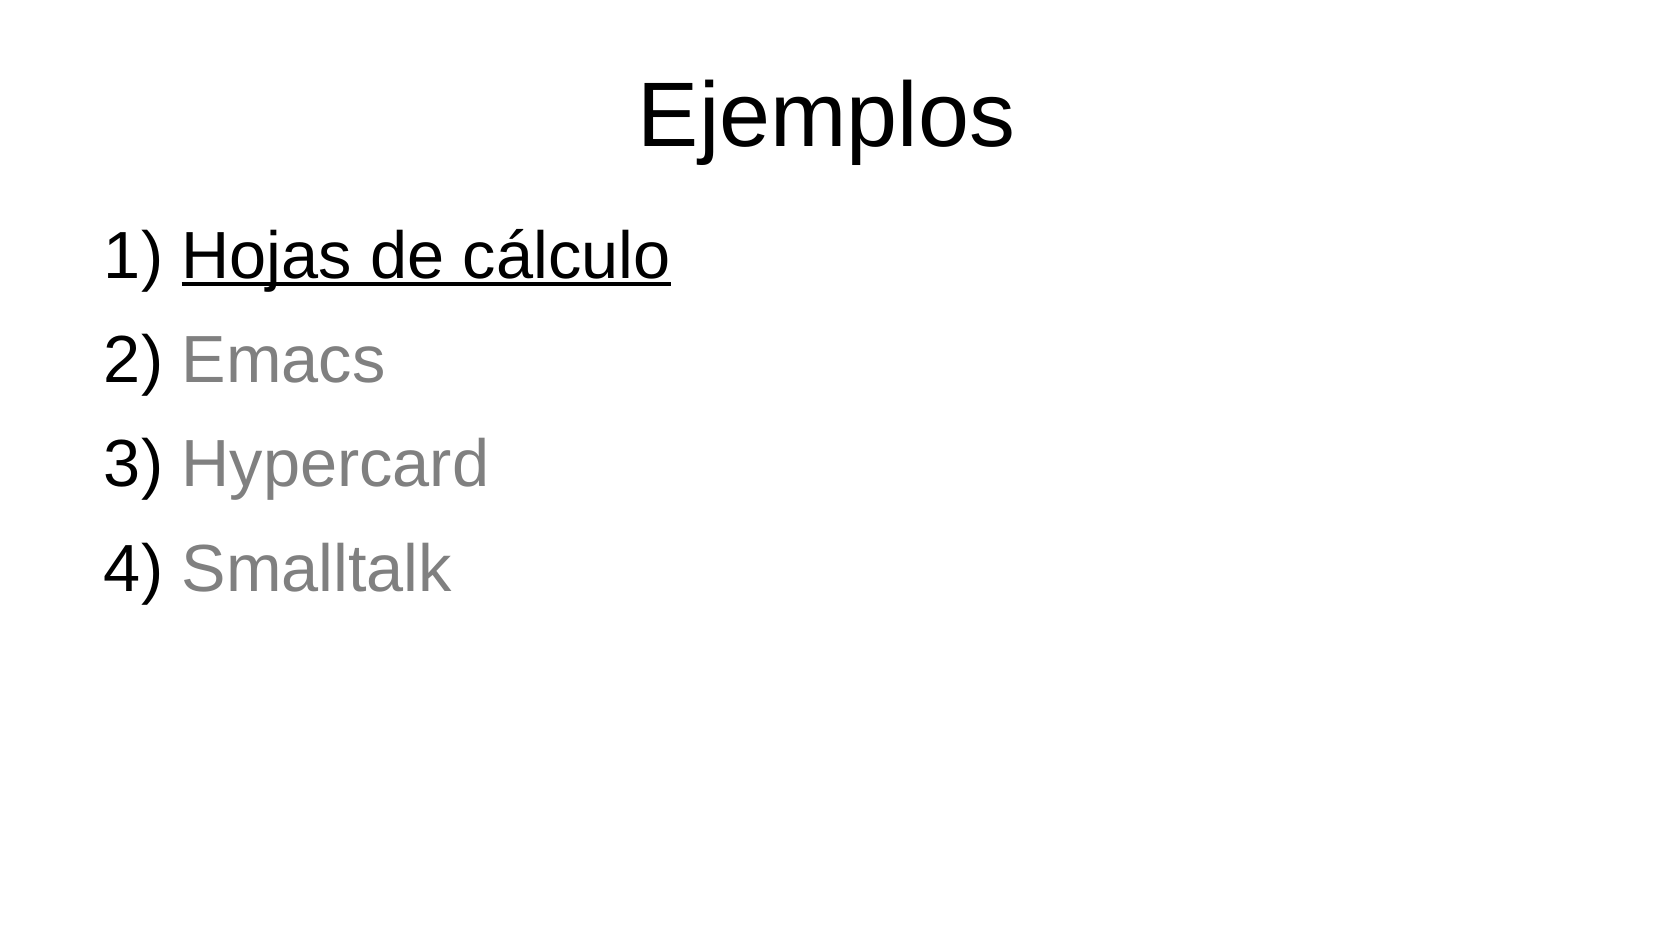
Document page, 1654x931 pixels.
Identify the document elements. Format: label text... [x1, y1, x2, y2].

title Ejemplos [82, 37, 1571, 193]
list Hojas de cálculo Emacs Hypercard Smalltalk [86, 217, 1575, 758]
